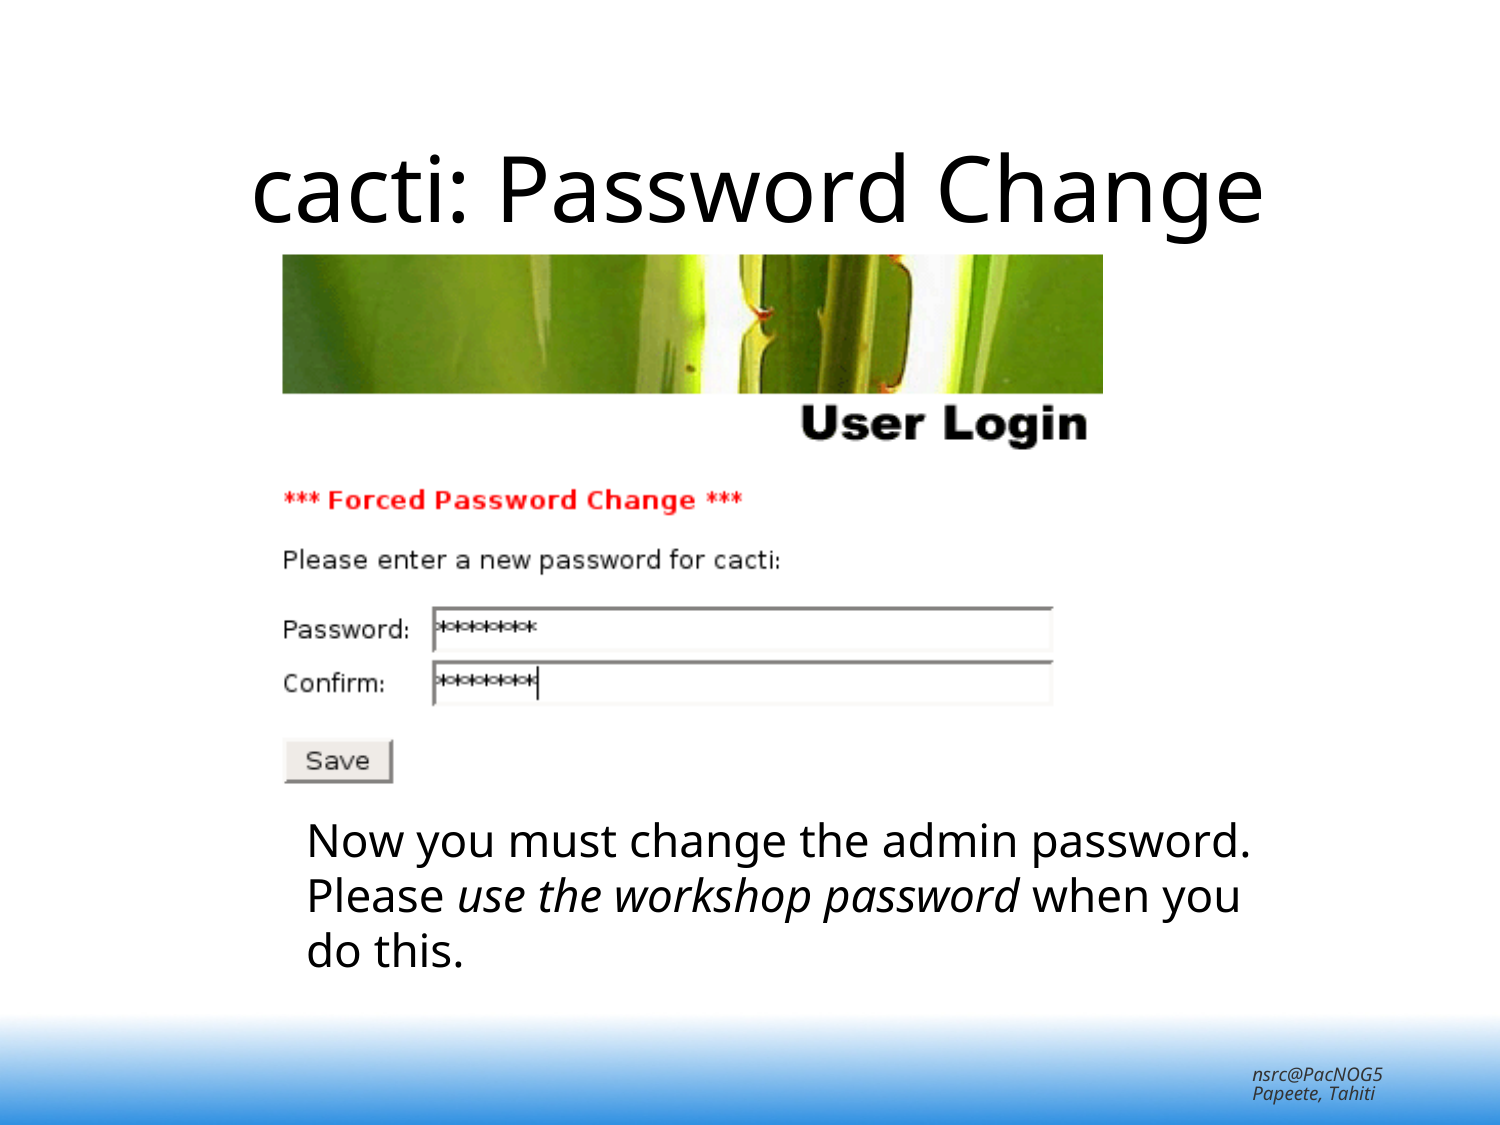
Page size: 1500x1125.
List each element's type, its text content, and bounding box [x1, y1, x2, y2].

text_box Now you must change the admin password. Please use the workshop password when you do this. [291, 804, 1276, 983]
picture [0, 1012, 1500, 1125]
picture [281, 253, 1103, 786]
title cacti: Password Change [110, 93, 1391, 281]
